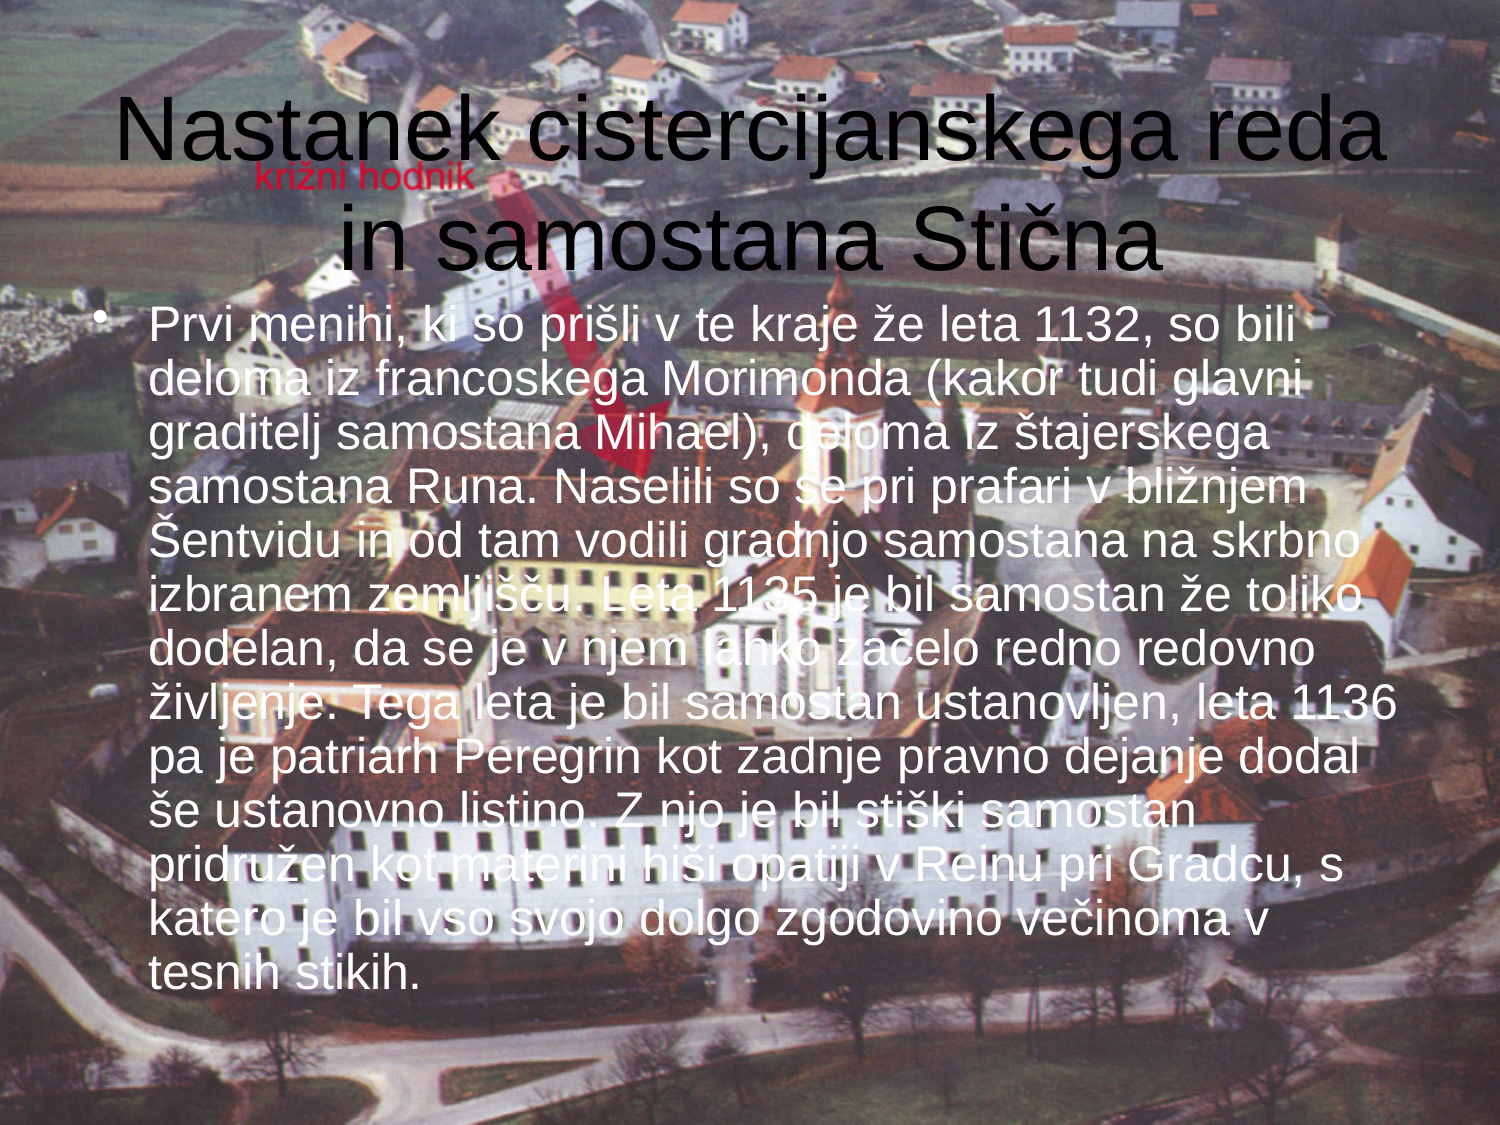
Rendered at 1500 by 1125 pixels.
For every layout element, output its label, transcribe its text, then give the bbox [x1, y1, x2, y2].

title Nastanek cistercijanskega reda in samostana Stična [76, 42, 1427, 290]
picture [0, 0, 1500, 1125]
list Prvi menihi, ki so prišli v te kraje že leta 1132, so bili deloma iz francoskega Morimonda (kakor tudi glavni graditelj samostana Mihael), deloma iz štajerskega samostana Runa. Naselili so se pri prafari v bližnjem Šentvidu in od tam vodili gradnjo samostana na skrbno izbranem zemljišču. Leta 1135 je bil samostan že toliko dodelan, da se je v njem lahko začelo redno redovno življenje. Tega leta je bil samostan ustanovljen, leta 1136 pa je patriarh Peregrin kot zadnje pravno dejanje dodal še ustanovno listino. Z njo je bil stiški samostan pridružen kot materini hiši opatiji v Reinu pri Gradcu, s katero je bil vso svojo dolgo zgodovino večinoma v tesnih stikih. [76, 290, 1427, 1035]
